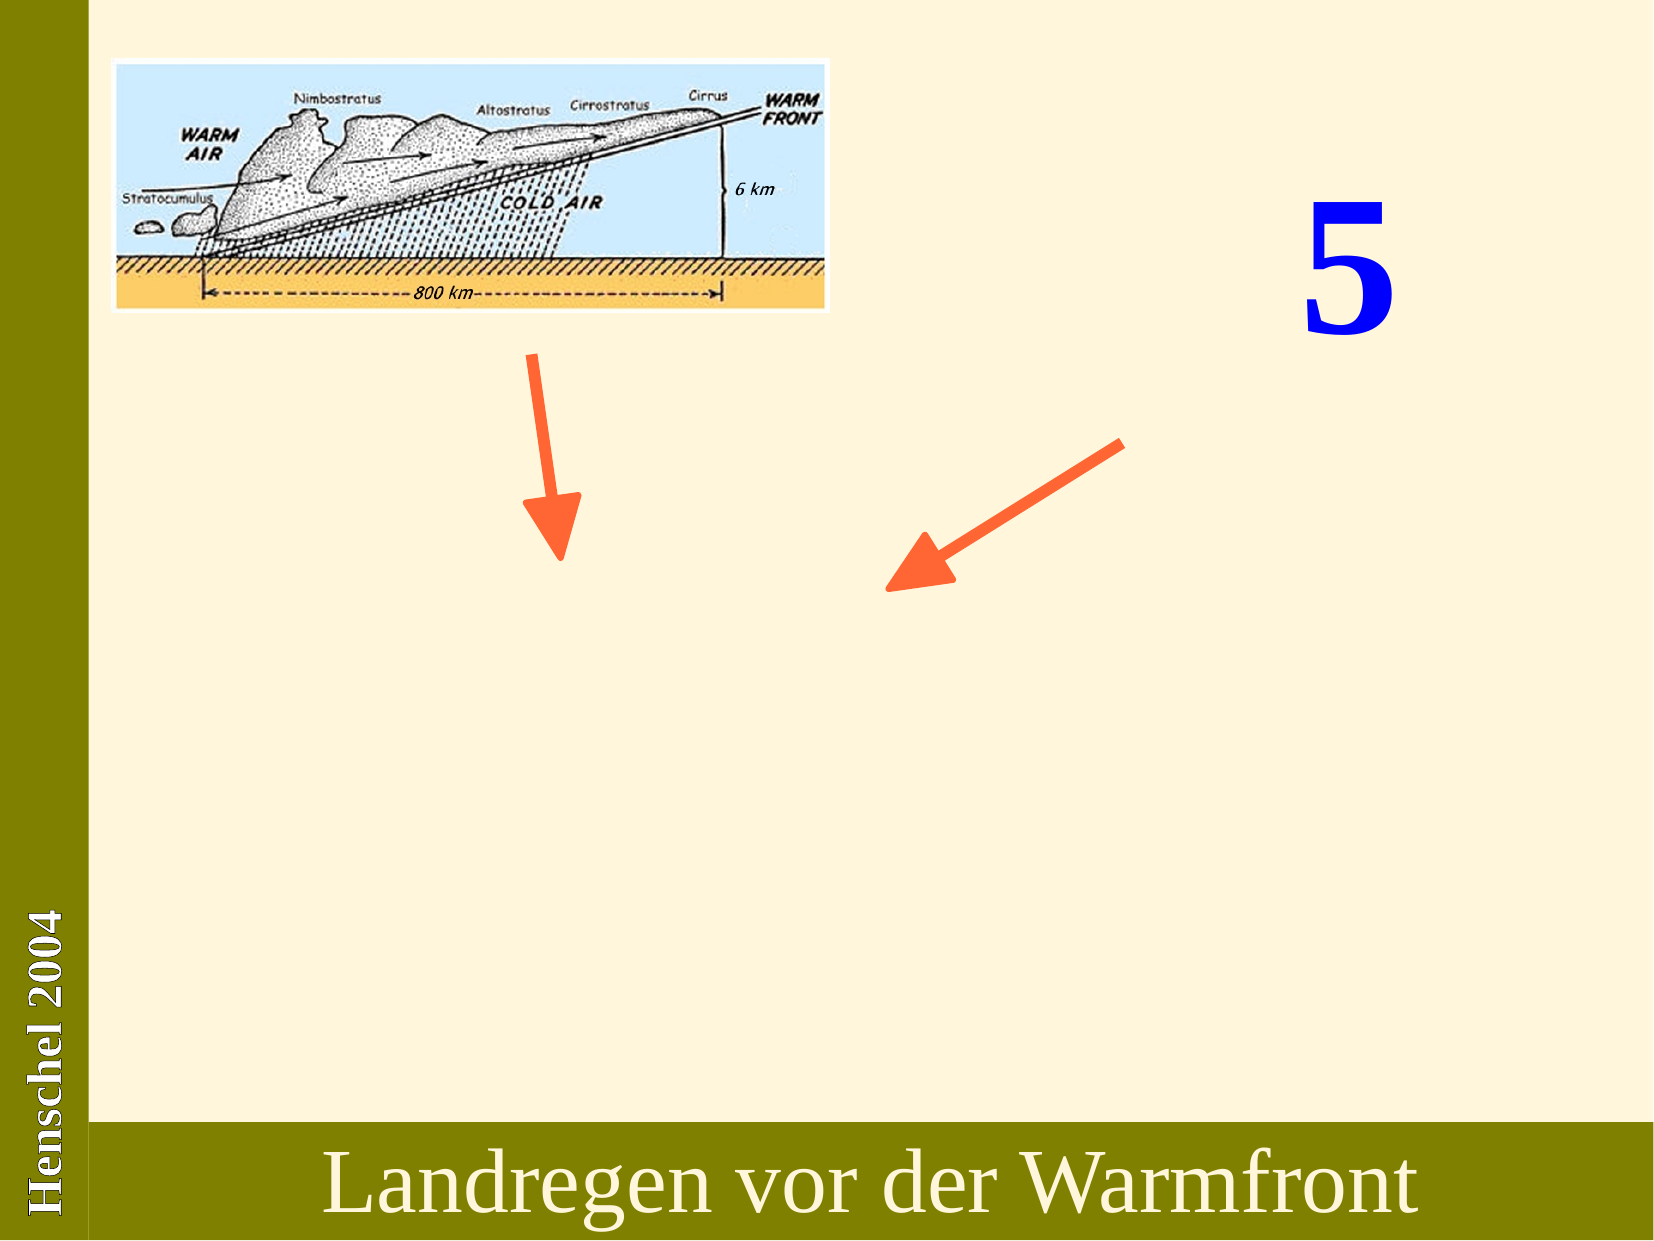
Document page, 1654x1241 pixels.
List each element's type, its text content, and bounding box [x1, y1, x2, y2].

title Landregen vor der Warmfront [88, 1122, 1654, 1241]
picture [111, 58, 830, 313]
